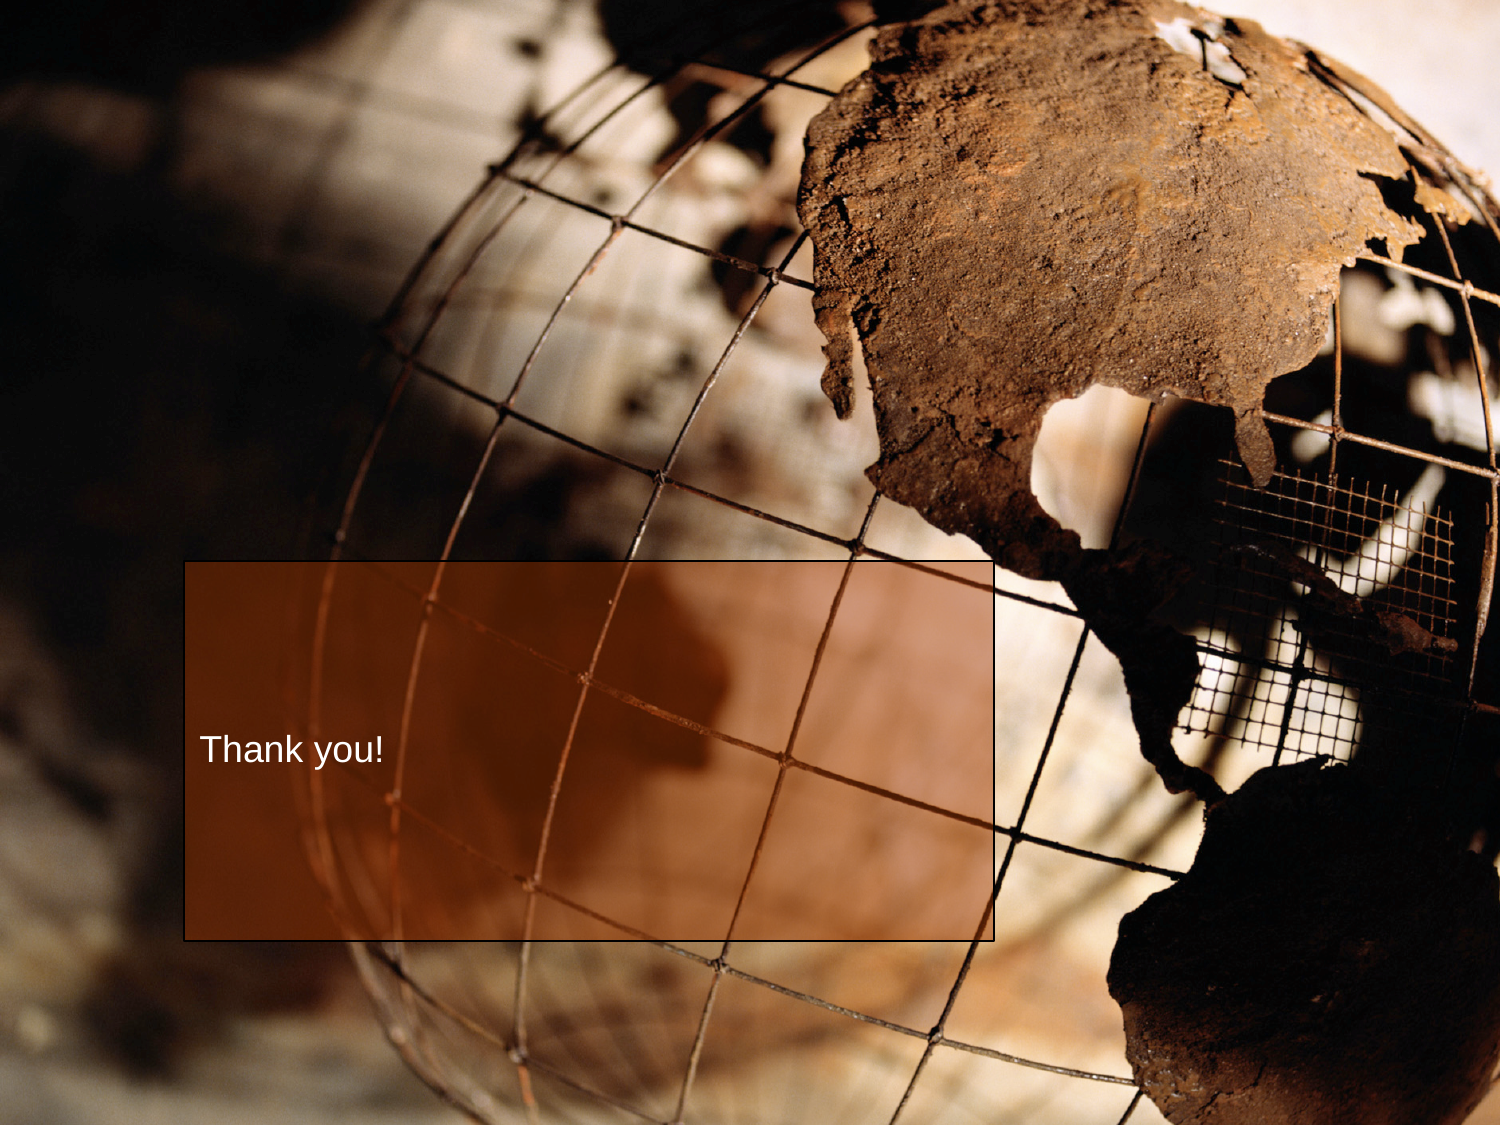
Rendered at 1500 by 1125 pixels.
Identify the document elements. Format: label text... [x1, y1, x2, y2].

text_box Thank you! [184, 560, 994, 941]
picture [0, 0, 1500, 1125]
